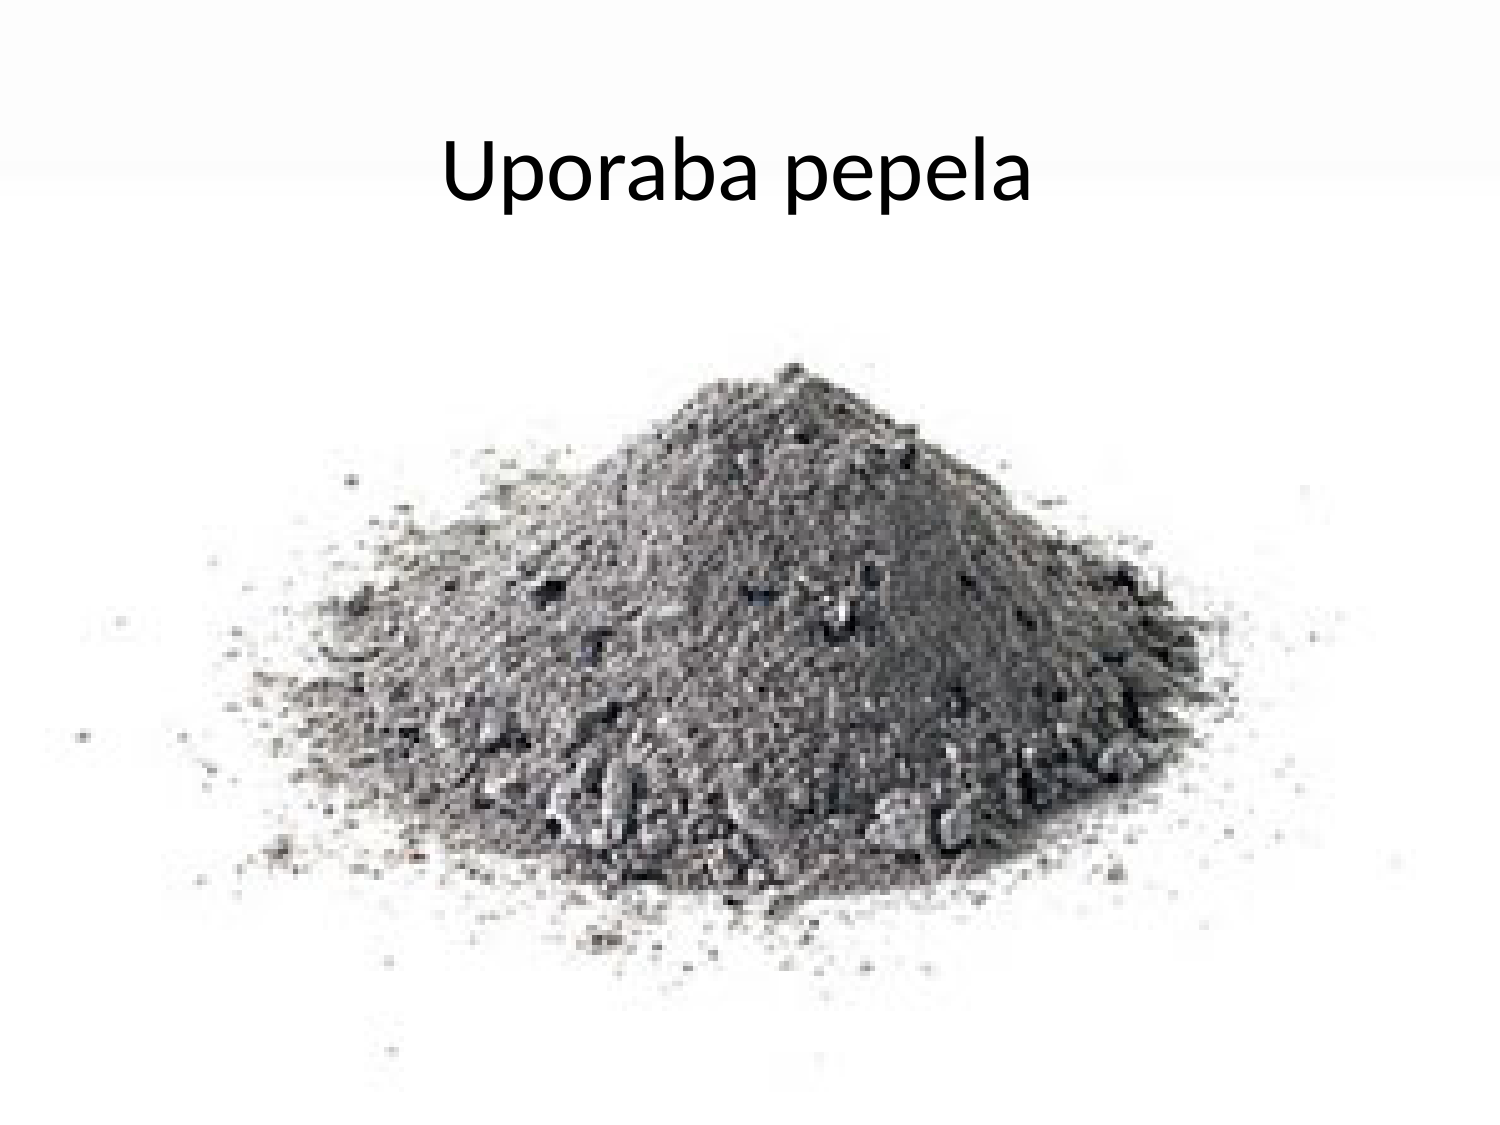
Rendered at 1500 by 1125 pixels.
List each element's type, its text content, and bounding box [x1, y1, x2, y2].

picture [0, 0, 1500, 1125]
title Uporaba pepela [100, 42, 1376, 284]
